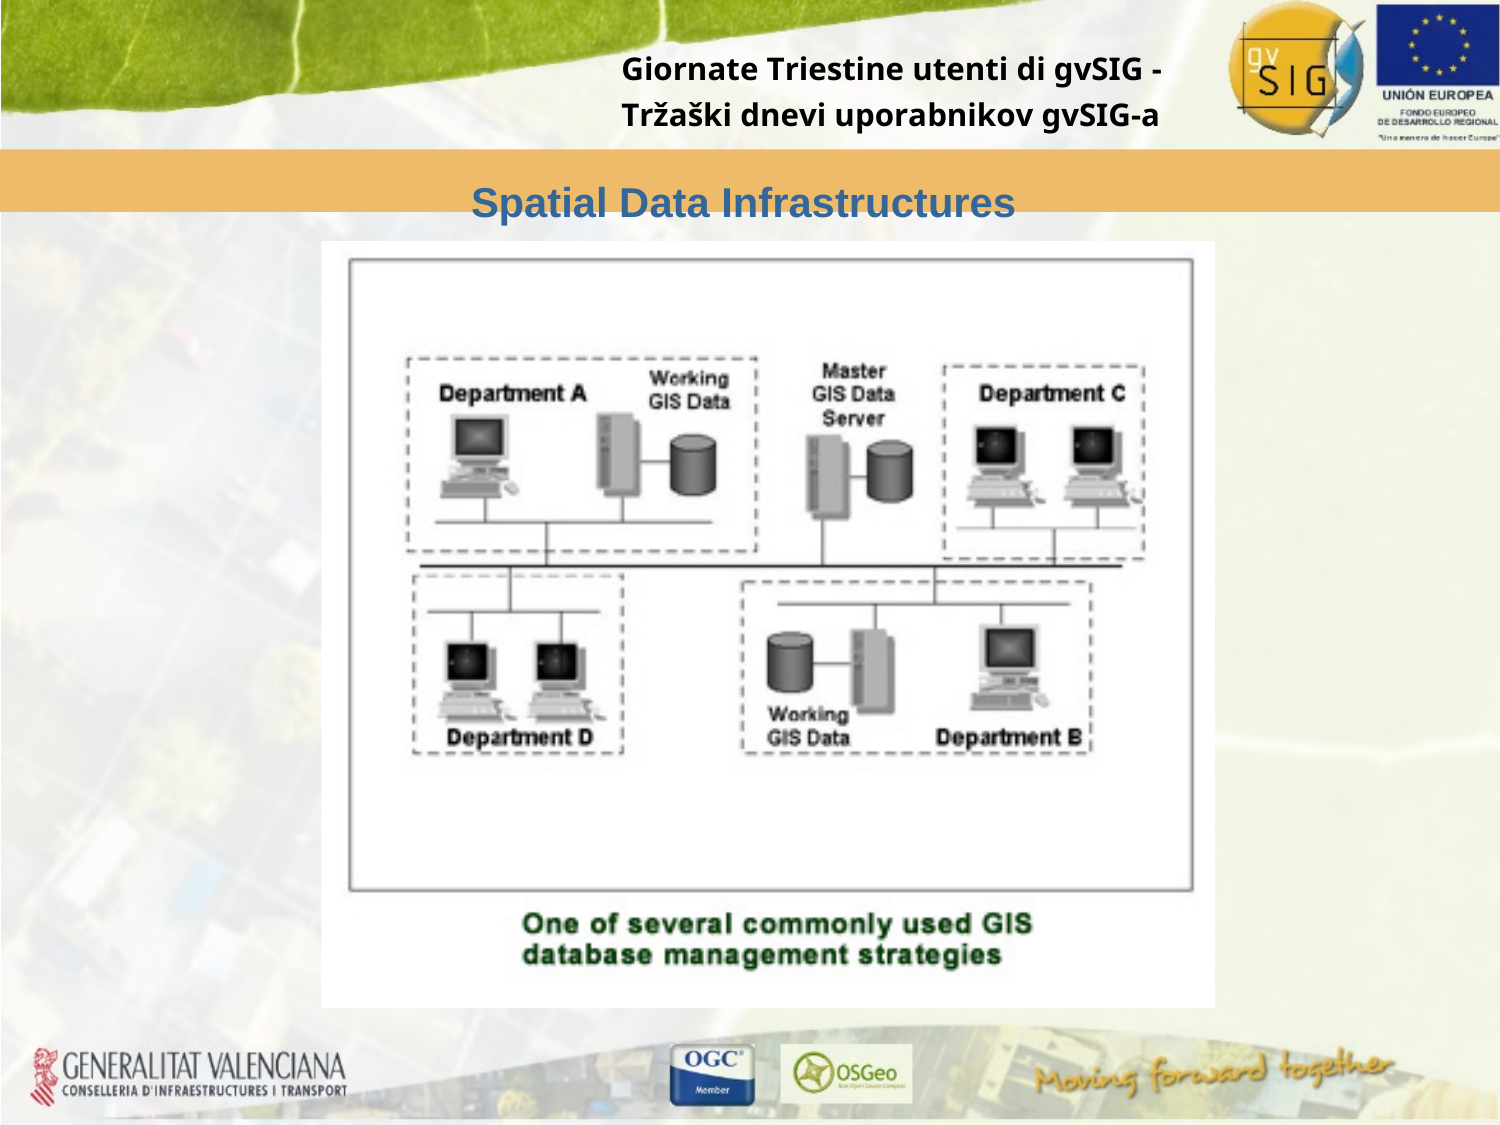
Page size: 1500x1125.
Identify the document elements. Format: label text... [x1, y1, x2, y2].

text_box Spatial Data Infrastructures [0, 149, 1488, 219]
picture [1, 0, 1500, 149]
picture [1, 212, 1500, 1125]
